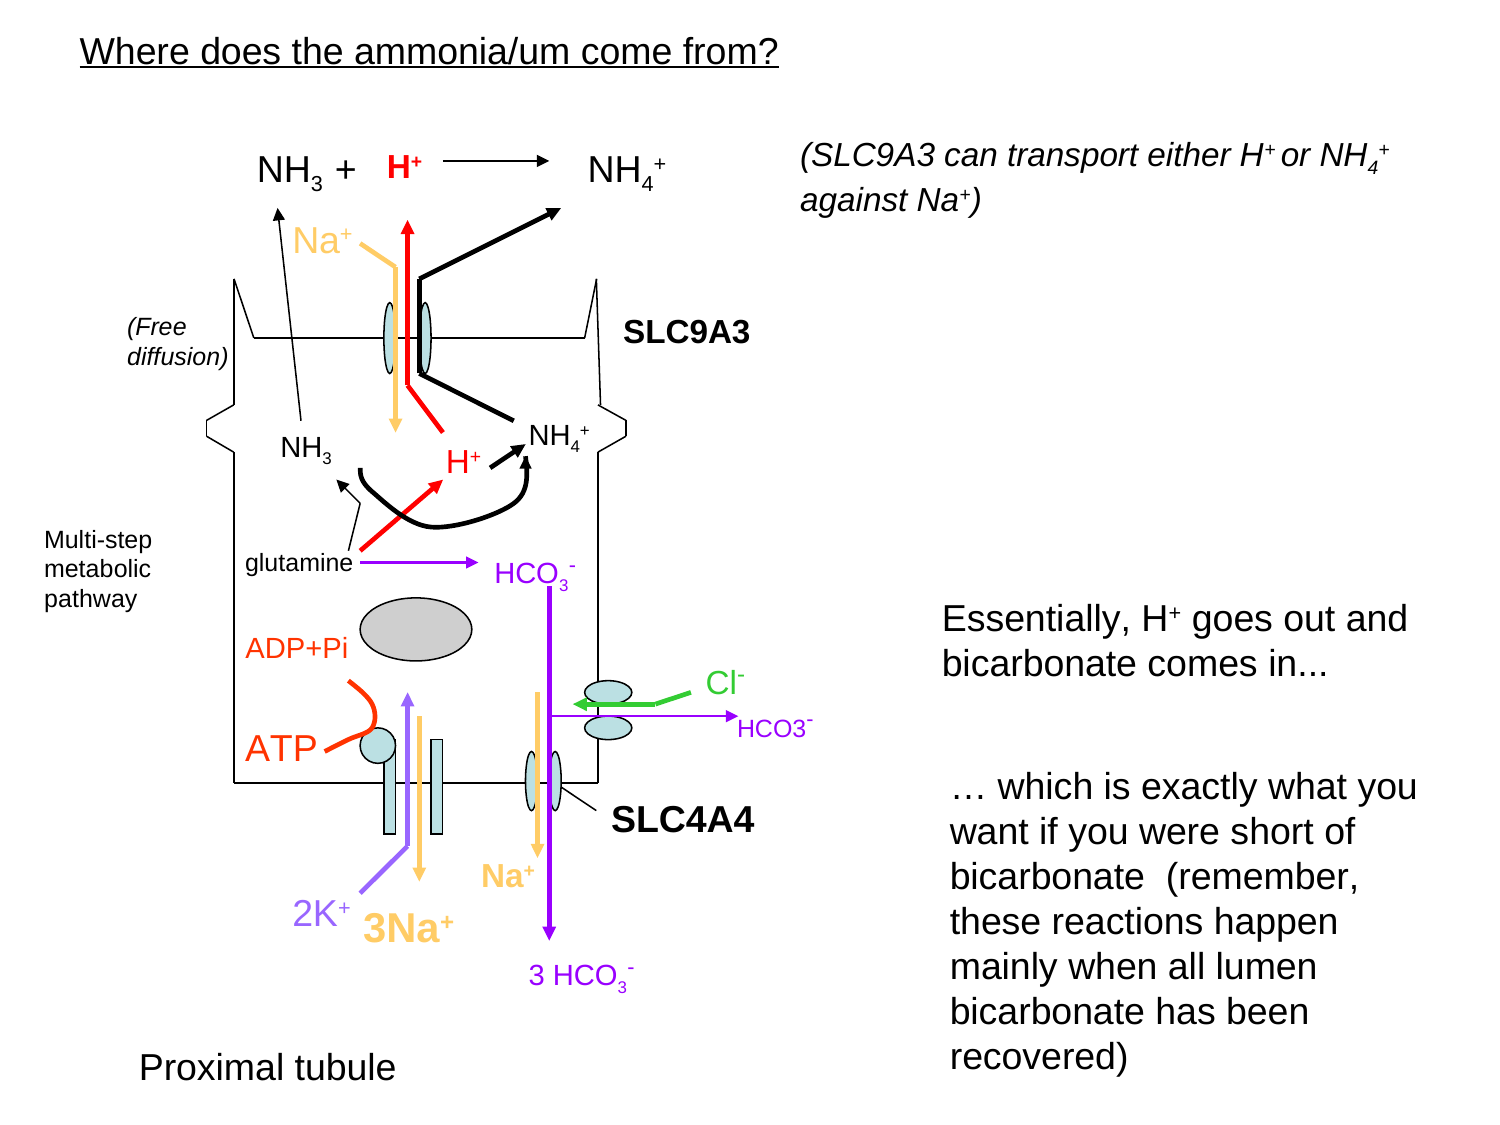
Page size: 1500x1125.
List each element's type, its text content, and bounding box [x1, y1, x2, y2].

text_box [422, 302, 432, 373]
text_box HCO3- [715, 711, 829, 754]
text_box 3Na+ [348, 893, 491, 959]
text_box glutamine [230, 538, 408, 585]
text_box [362, 597, 472, 661]
text_box [584, 717, 632, 740]
text_box … which is exactly what you want if you were short of bicarbonate (remember, these reactions happen mainly when all lumen bicarbonate has been recovered) [935, 754, 1455, 1085]
text_box (Free diffusion) [112, 302, 290, 378]
text_box NH3 [265, 420, 384, 476]
text_box Where does the ammonia/um come from? [64, 18, 1282, 80]
text_box Essentially, H+ goes out and bicarbonate comes in... [927, 586, 1459, 692]
text_box [383, 302, 393, 374]
text_box [584, 680, 632, 702]
text_box SLC9A3 [608, 302, 833, 358]
text_box [360, 727, 396, 835]
text_box SLC4A4 [596, 786, 810, 848]
text_box Cl- [690, 645, 833, 711]
text_box Multi-step metabolic pathway [29, 515, 219, 621]
text_box Proximal tubule [123, 1034, 798, 1096]
text_box ATP [230, 716, 349, 777]
text_box NH4+ [513, 408, 762, 464]
text_box [430, 739, 443, 835]
text_box ADP+Pi [230, 621, 364, 672]
text_box H+ [430, 432, 502, 488]
text_box Na+ [277, 221, 283, 269]
text_box 3 HCO3- [513, 940, 715, 1005]
text_box [552, 751, 562, 811]
text_box [525, 751, 535, 811]
text_box 2K+ [277, 881, 373, 942]
text_box (SLC9A3 can transport either H+ or NH4+ against Na+) [785, 125, 1436, 227]
text_box Na+ [466, 846, 609, 902]
text_box NH4+ [572, 137, 785, 204]
text_box NH3 + [242, 137, 572, 204]
text_box Na+ [278, 207, 384, 269]
text_box HCO3- [479, 538, 591, 603]
